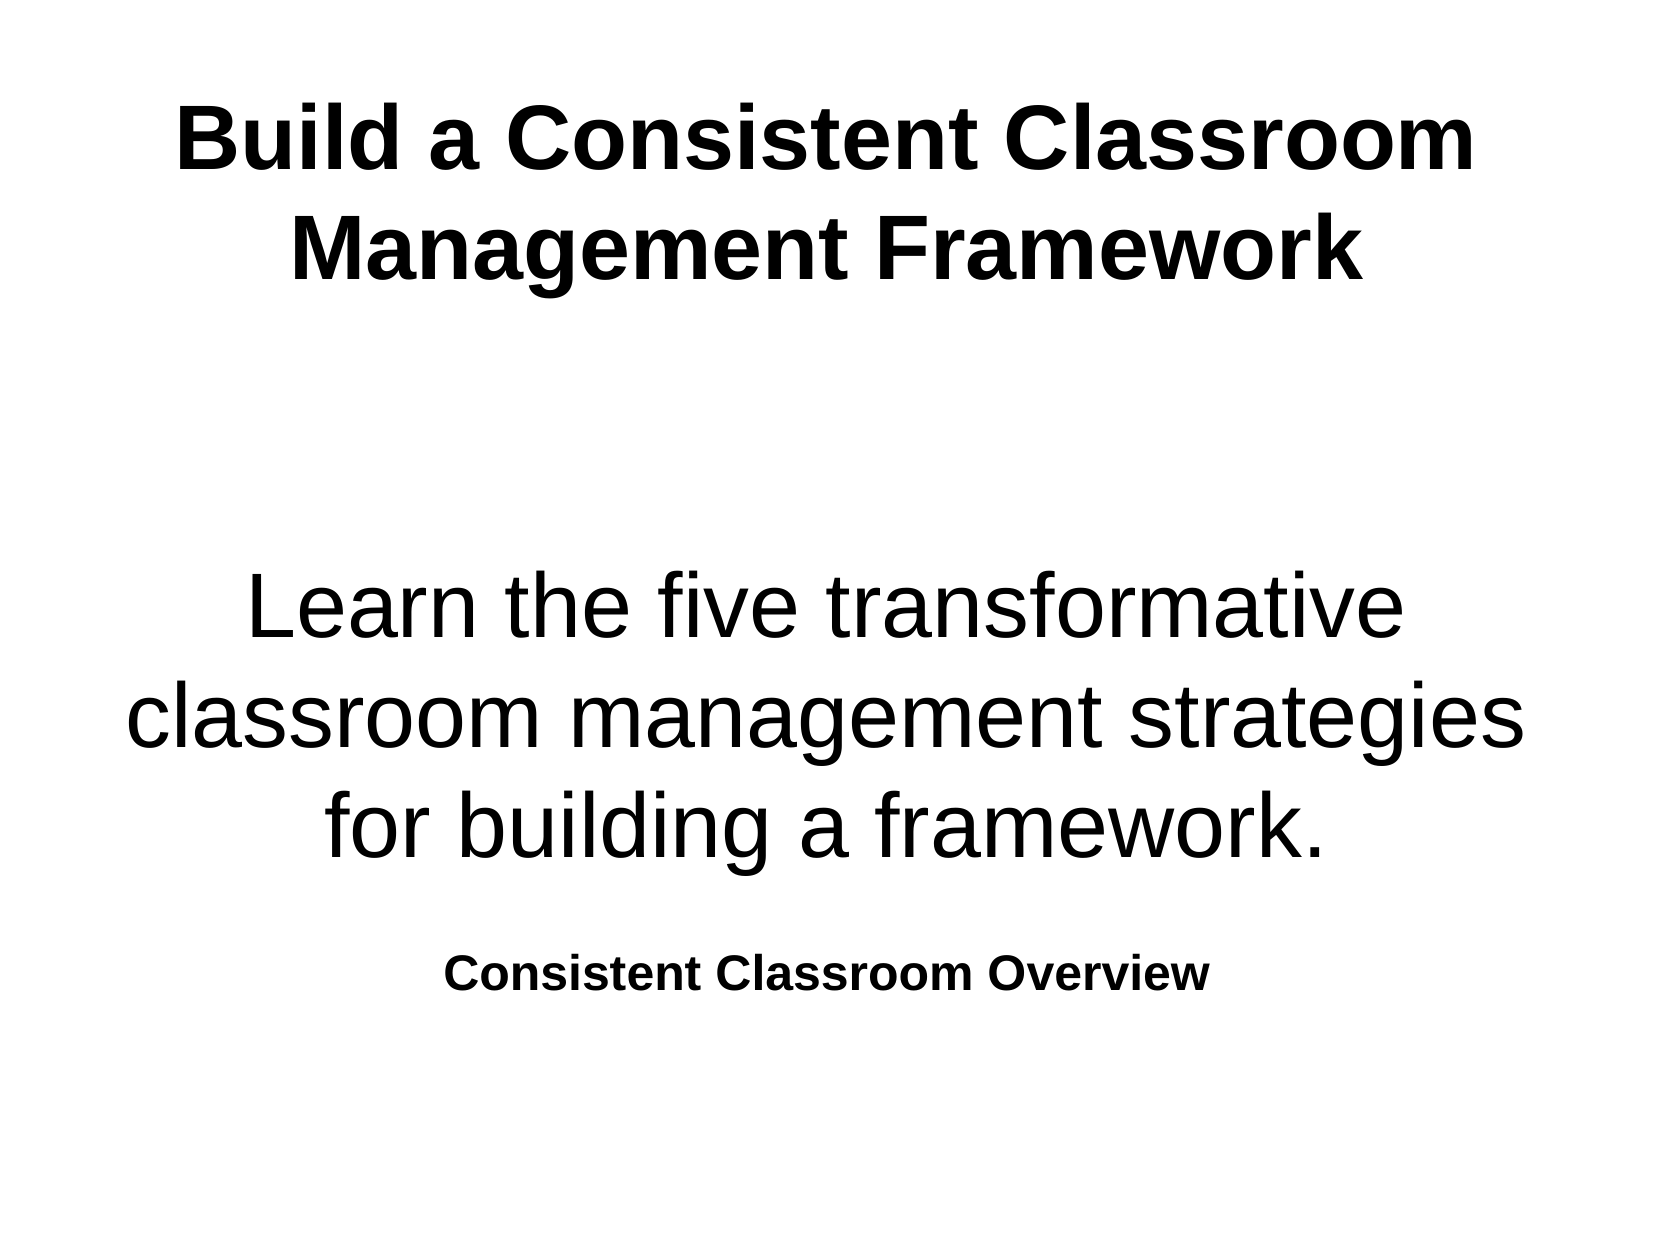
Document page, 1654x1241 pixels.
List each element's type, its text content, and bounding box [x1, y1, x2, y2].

title Build a Consistent Classroom Management Framework [82, 49, 1571, 326]
list Learn the five transformative classroom management strategies for building a framework. Consistent Classroom Overview [82, 406, 1571, 1104]
